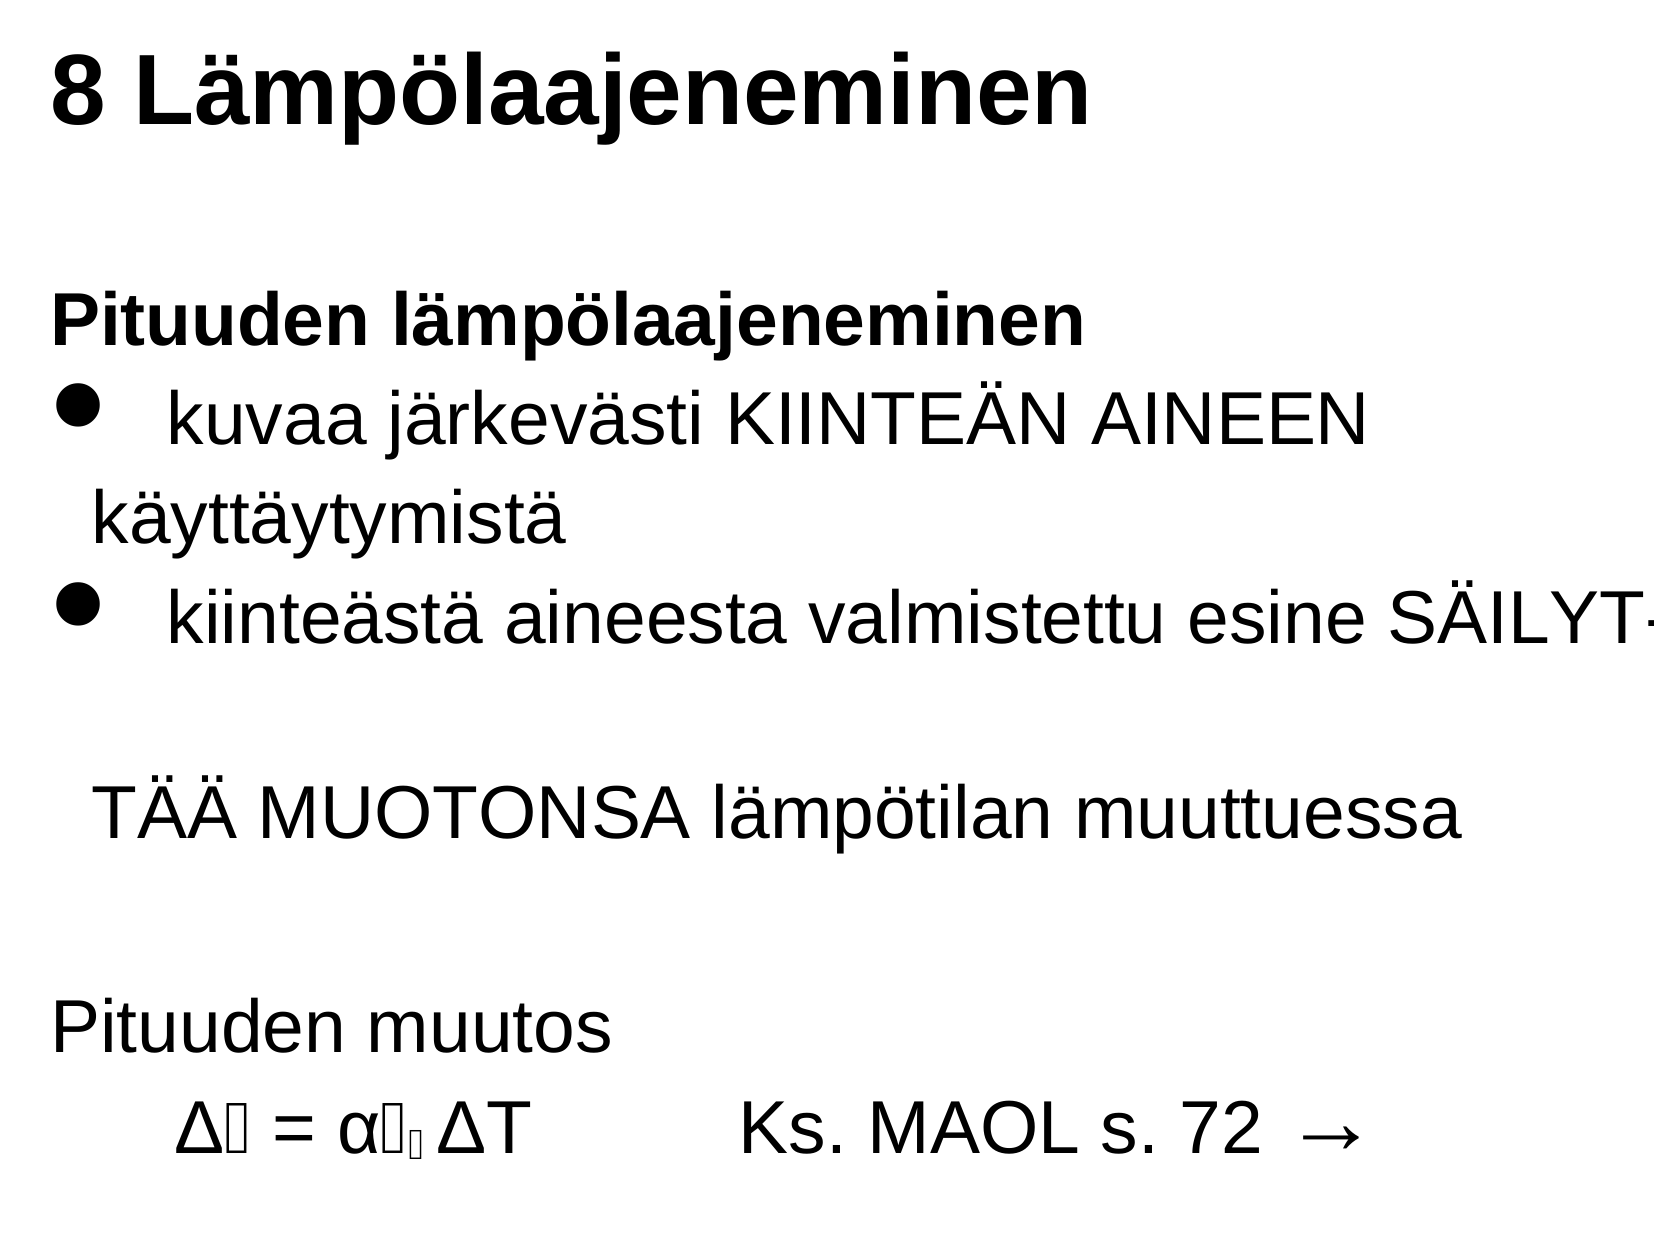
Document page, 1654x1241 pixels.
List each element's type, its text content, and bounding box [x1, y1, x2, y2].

text_box 8 Lämpölaajeneminen Pituuden lämpölaajeneminen kuvaa järkevästi KIINTEÄN AINEEN käyttäytymistä kiinteästä aineesta valmistettu esine SÄILYT- TÄÄ MUOTONSA lämpötilan muuttuessa Pituuden muutos Δ = α ΔT Ks. MAOL s. 72 → [35, 27, 1654, 1038]
